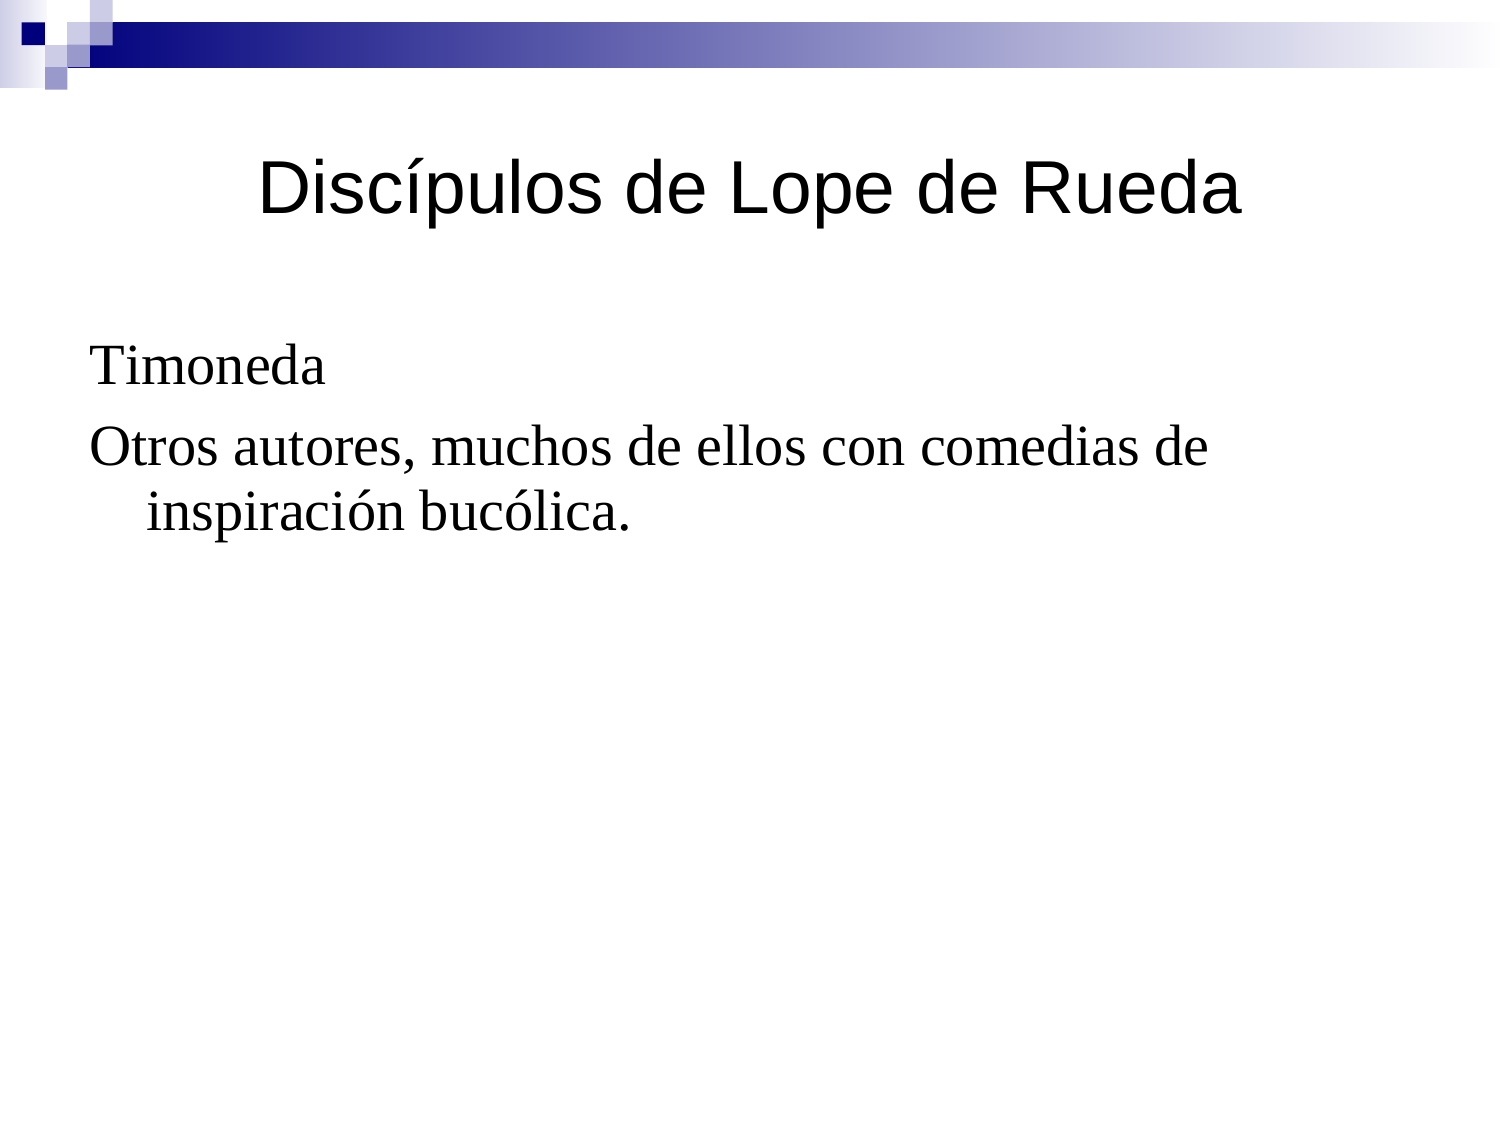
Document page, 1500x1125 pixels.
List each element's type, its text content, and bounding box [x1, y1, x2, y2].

list Timoneda Otros autores, muchos de ellos con comedias de inspiración bucólica. [75, 324, 1426, 963]
title Discípulos de Lope de Rueda [75, 75, 1426, 301]
